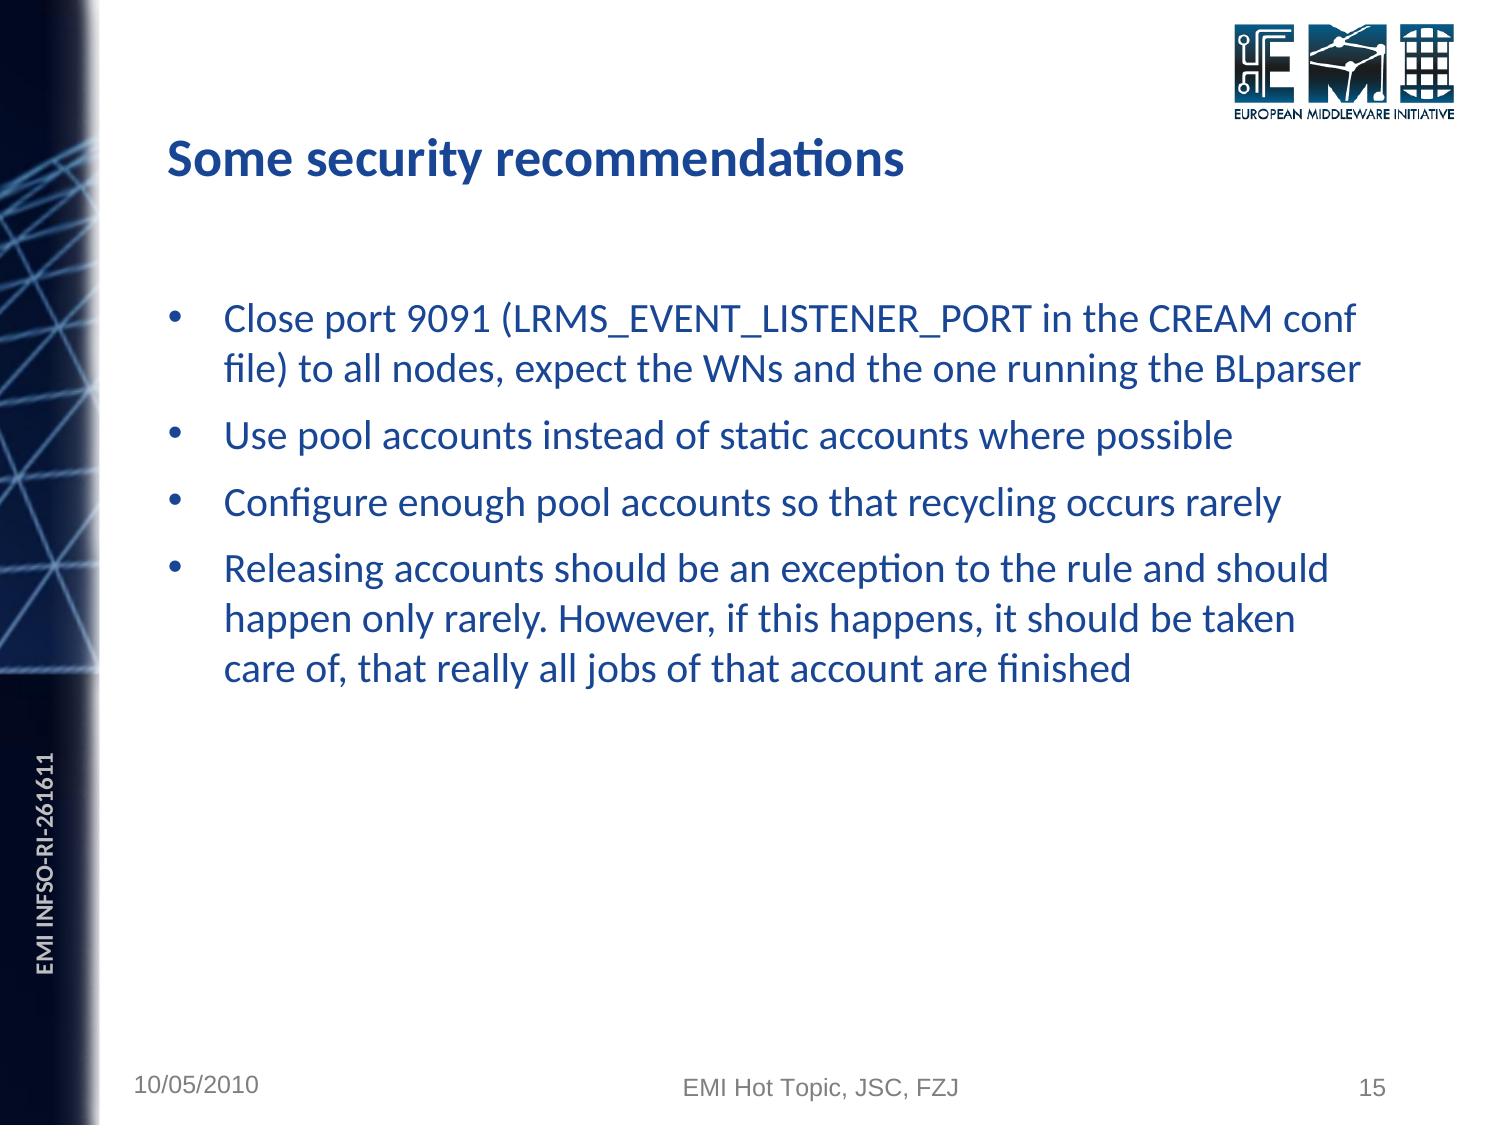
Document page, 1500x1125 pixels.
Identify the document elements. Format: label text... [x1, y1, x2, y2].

list Close port 9091 (LRMS_EVENT_LISTENER_PORT in the CREAM conf file) to all nodes, expect the WNs and the one running the BLparser Use pool accounts instead of static accounts where possible Configure enough pool accounts so that recycling occurs rarely Releasing accounts should be an exception to the rule and should happen only rarely. However, if this happens, it should be taken care of, that really all jobs of that account are finished [153, 221, 1381, 1053]
picture [0, 0, 111, 1125]
picture [1185, 8, 1500, 140]
text_box <number> [1343, 1063, 1426, 1123]
text_box Some security recommendations [153, 115, 1388, 196]
text_box 10/05/2010 [118, 1061, 301, 1123]
text_box EMI Hot Topic, JSC, FZJ [298, 1063, 1344, 1124]
